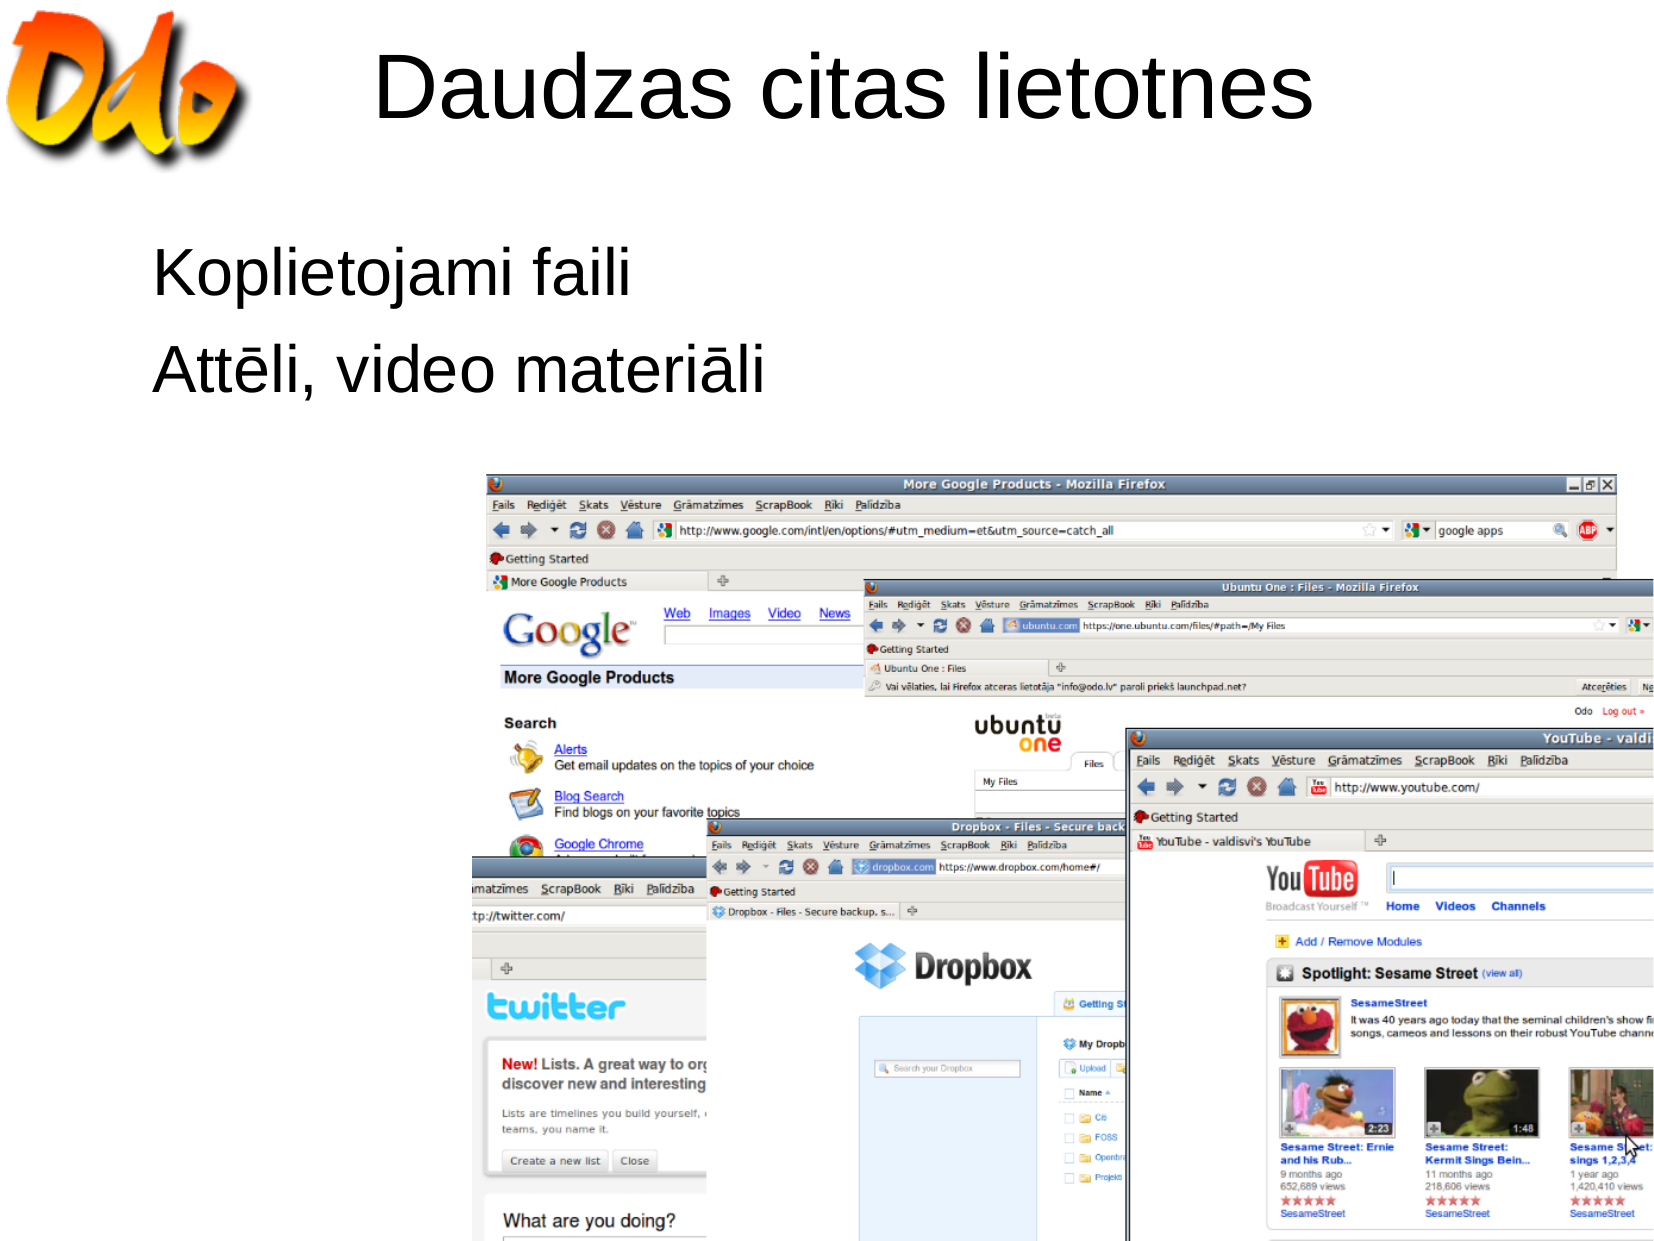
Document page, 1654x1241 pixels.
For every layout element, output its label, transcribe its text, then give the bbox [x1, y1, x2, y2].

list Koplietojami faili Attēli, video materiāli [95, 237, 1654, 892]
title Daudzas citas lietotnes [70, 39, 1619, 142]
picture [5, 6, 263, 178]
picture [472, 892, 1654, 1241]
